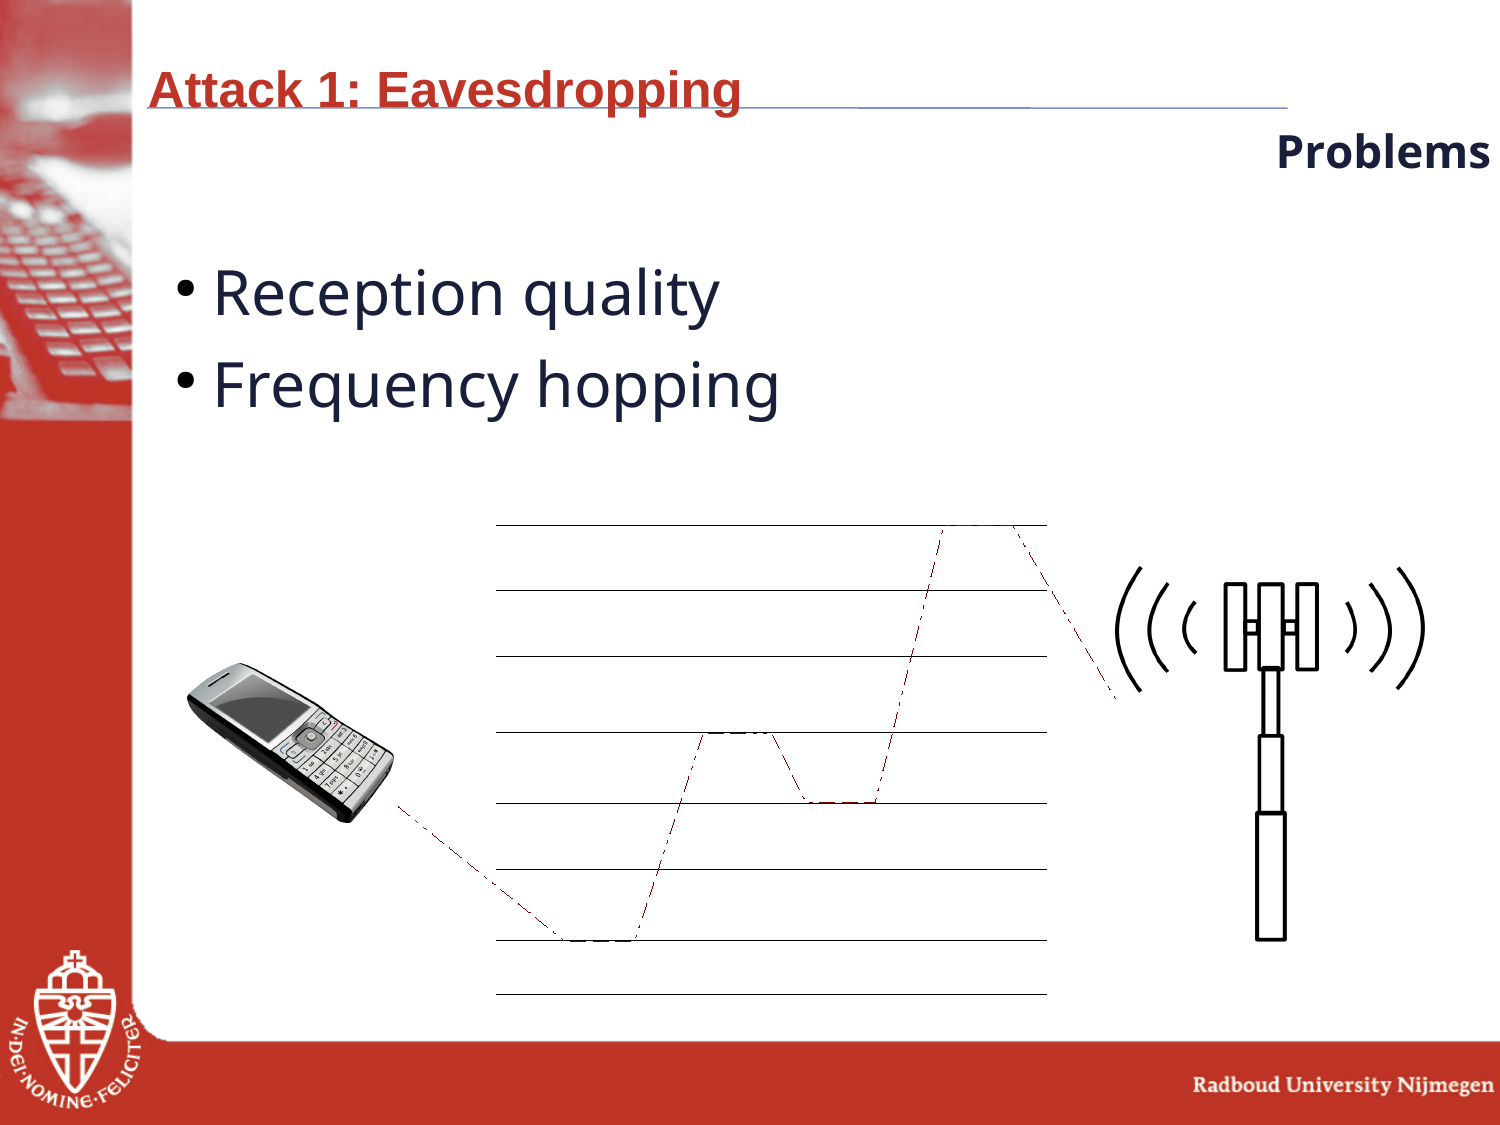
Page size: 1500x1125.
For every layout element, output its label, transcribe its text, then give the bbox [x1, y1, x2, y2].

list Reception quality Frequency hopping [174, 245, 1463, 451]
title Attack 1: Eavesdropping [147, 0, 1491, 122]
text_box Problems [406, 115, 1495, 178]
picture [0, 0, 1500, 1125]
